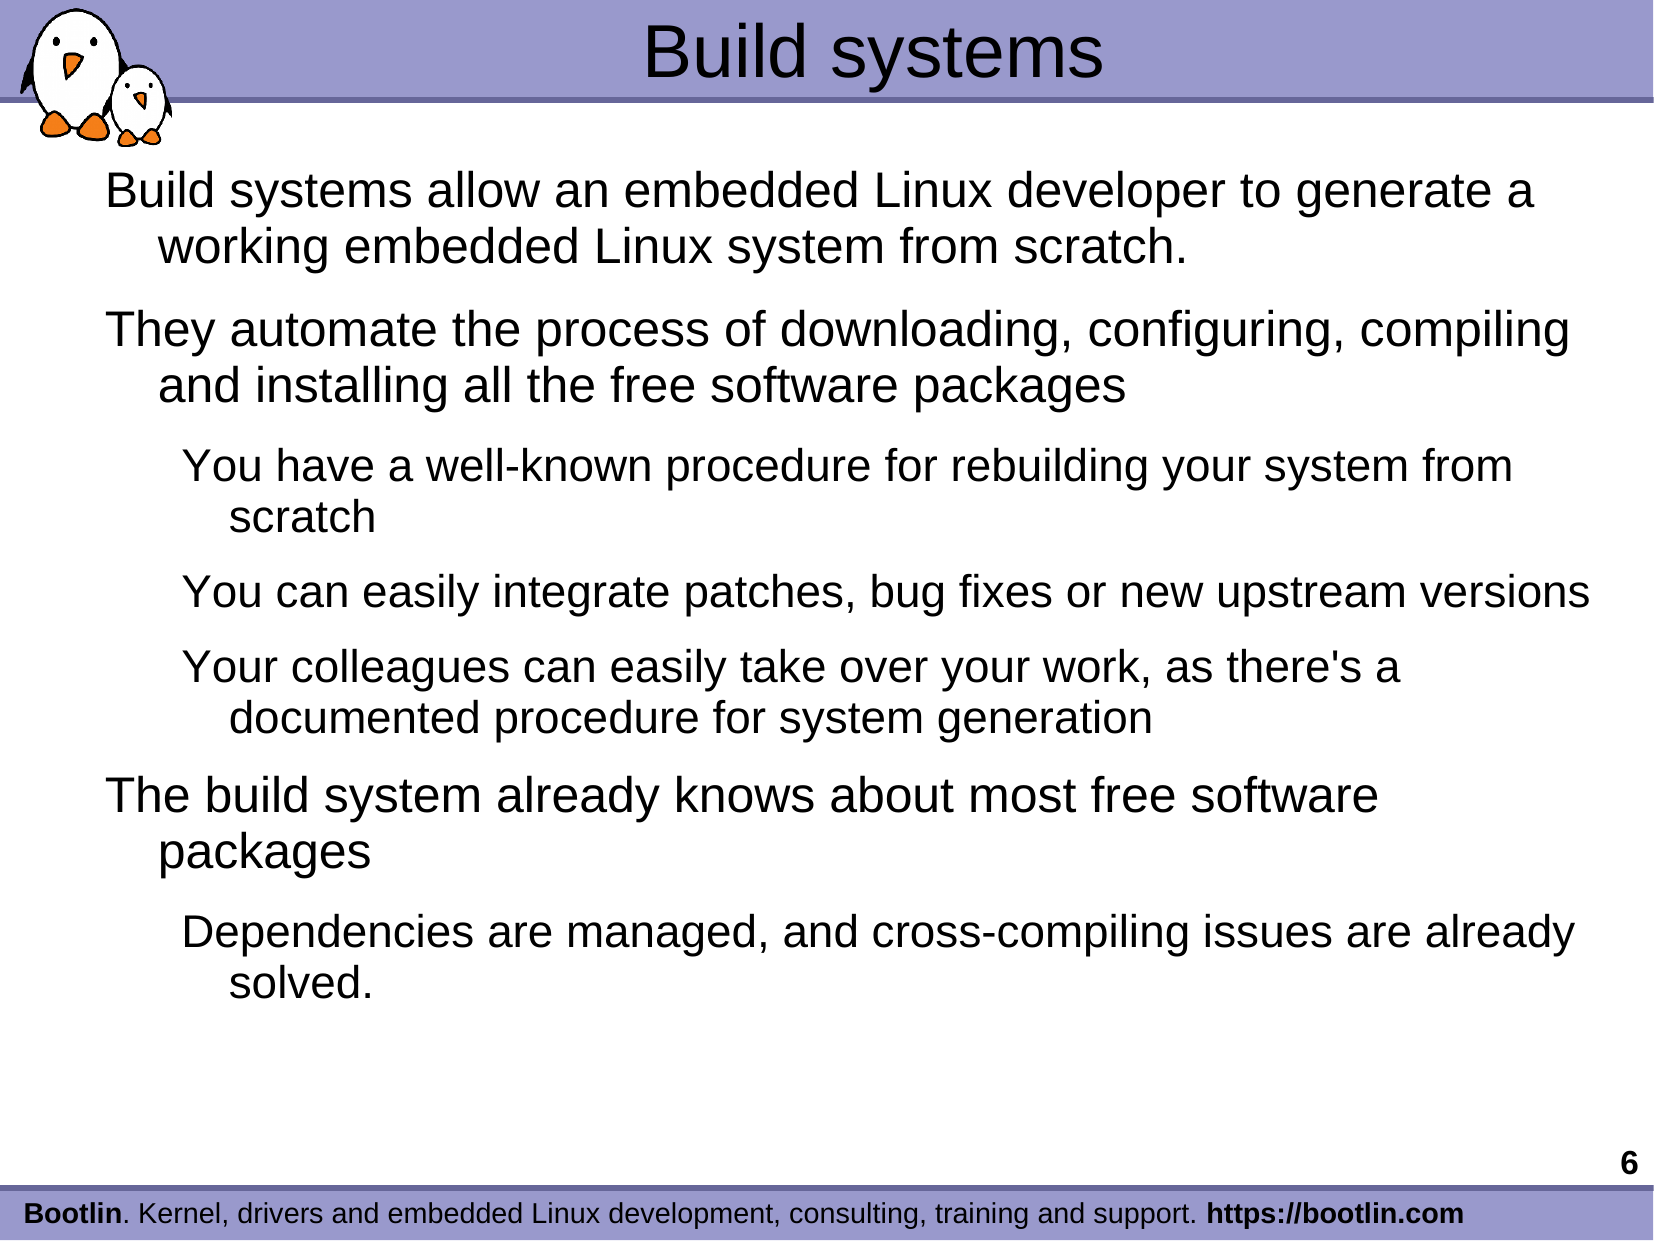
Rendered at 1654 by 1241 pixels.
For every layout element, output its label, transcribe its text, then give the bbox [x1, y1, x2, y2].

picture [20, 8, 172, 147]
list Build systems allow an embedded Linux developer to generate a working embedded Linux system from scratch. They automate the process of downloading, configuring, compiling and installing all the free software packages You have a well-known procedure for rebuilding your system from scratch You can easily integrate patches, bug fixes or new upstream versions Your colleagues can easily take over your work, as there's a documented procedure for system generation The build system already knows about most free software packages Dependencies are managed, and cross-compiling issues are already solved. [87, 162, 1607, 1144]
title Build systems [197, 5, 1551, 97]
